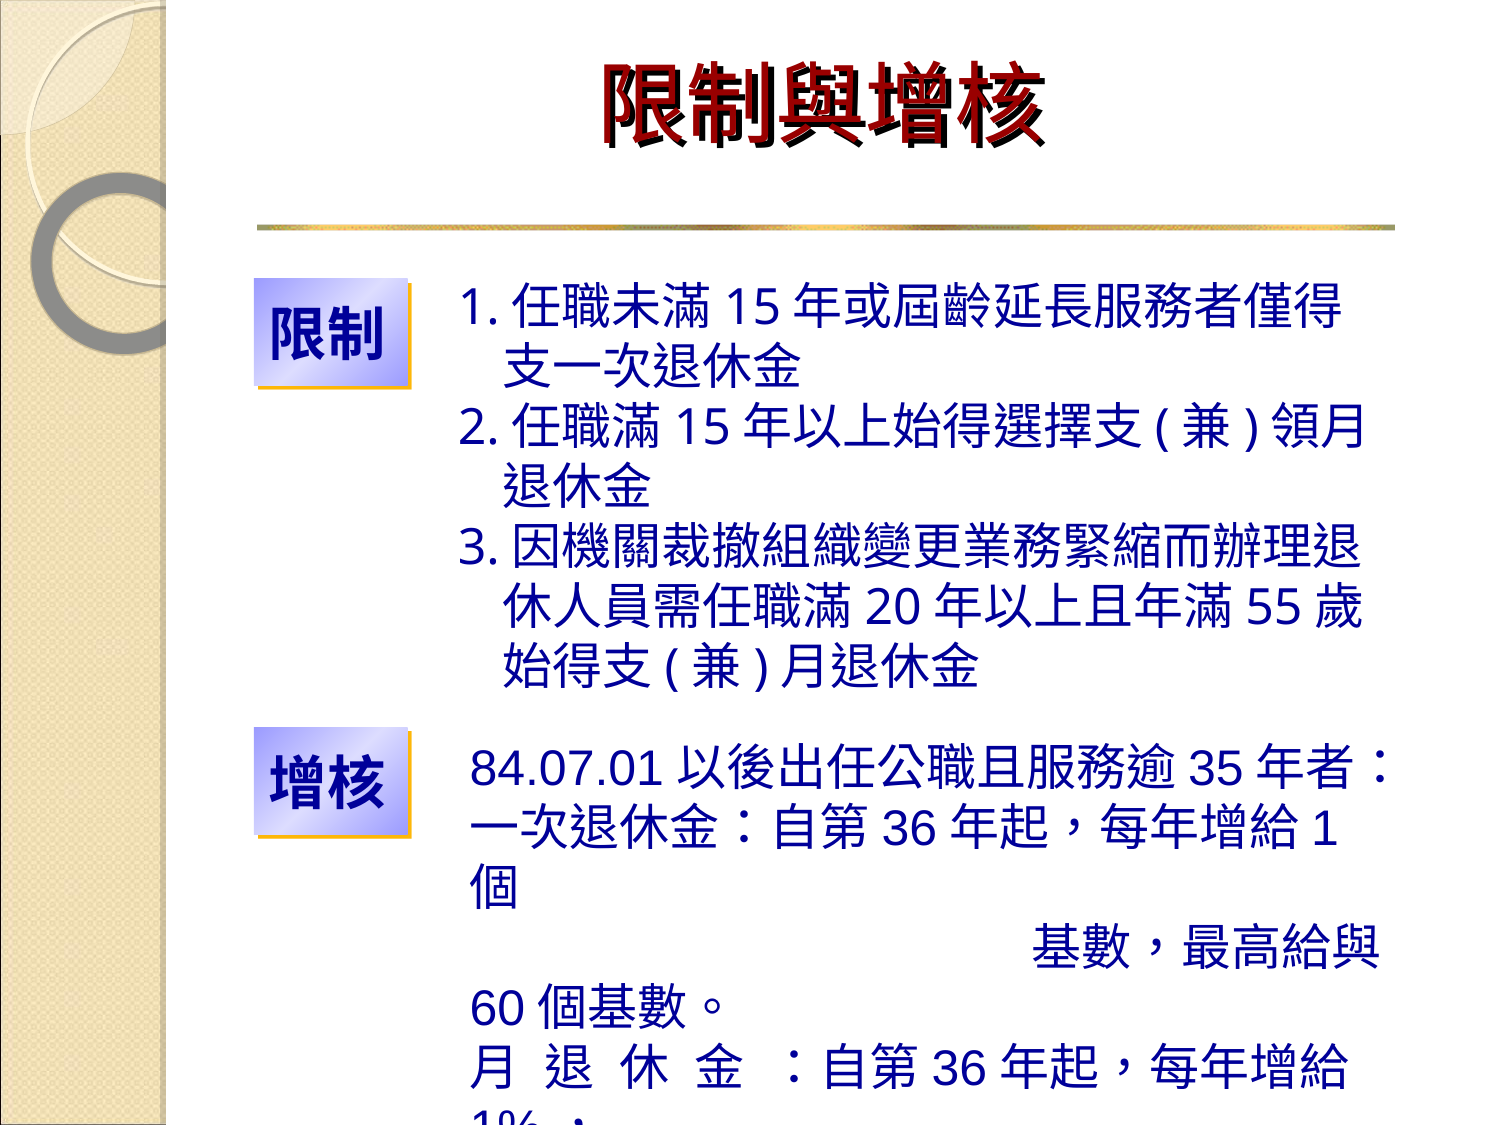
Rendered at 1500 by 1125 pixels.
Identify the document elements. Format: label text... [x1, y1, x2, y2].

picture [257, 220, 1395, 240]
text_box 限制 [254, 279, 408, 386]
title 限制與增核 [199, 16, 1442, 185]
text_box 增核 [254, 728, 408, 834]
text_box 1.任職未滿15年或屆齡延長服務者僅得支一次退休金 2.任職滿15年以上始得選擇支(兼)領月退休金 3.因機關裁撤組織變更業務緊縮而辦理退休人員需任職滿20年以上且年滿55歲始得支(兼)月退休金 [442, 267, 1400, 707]
text_box 84.07.01以後出任公職且服務逾35年者： 一次退休金：自第36年起，每年增給1個 基數，最高給與60個基數。 月 退 休 金 ：自第36年起，每年增給1%， 最高給與75%。 [454, 727, 1412, 1046]
